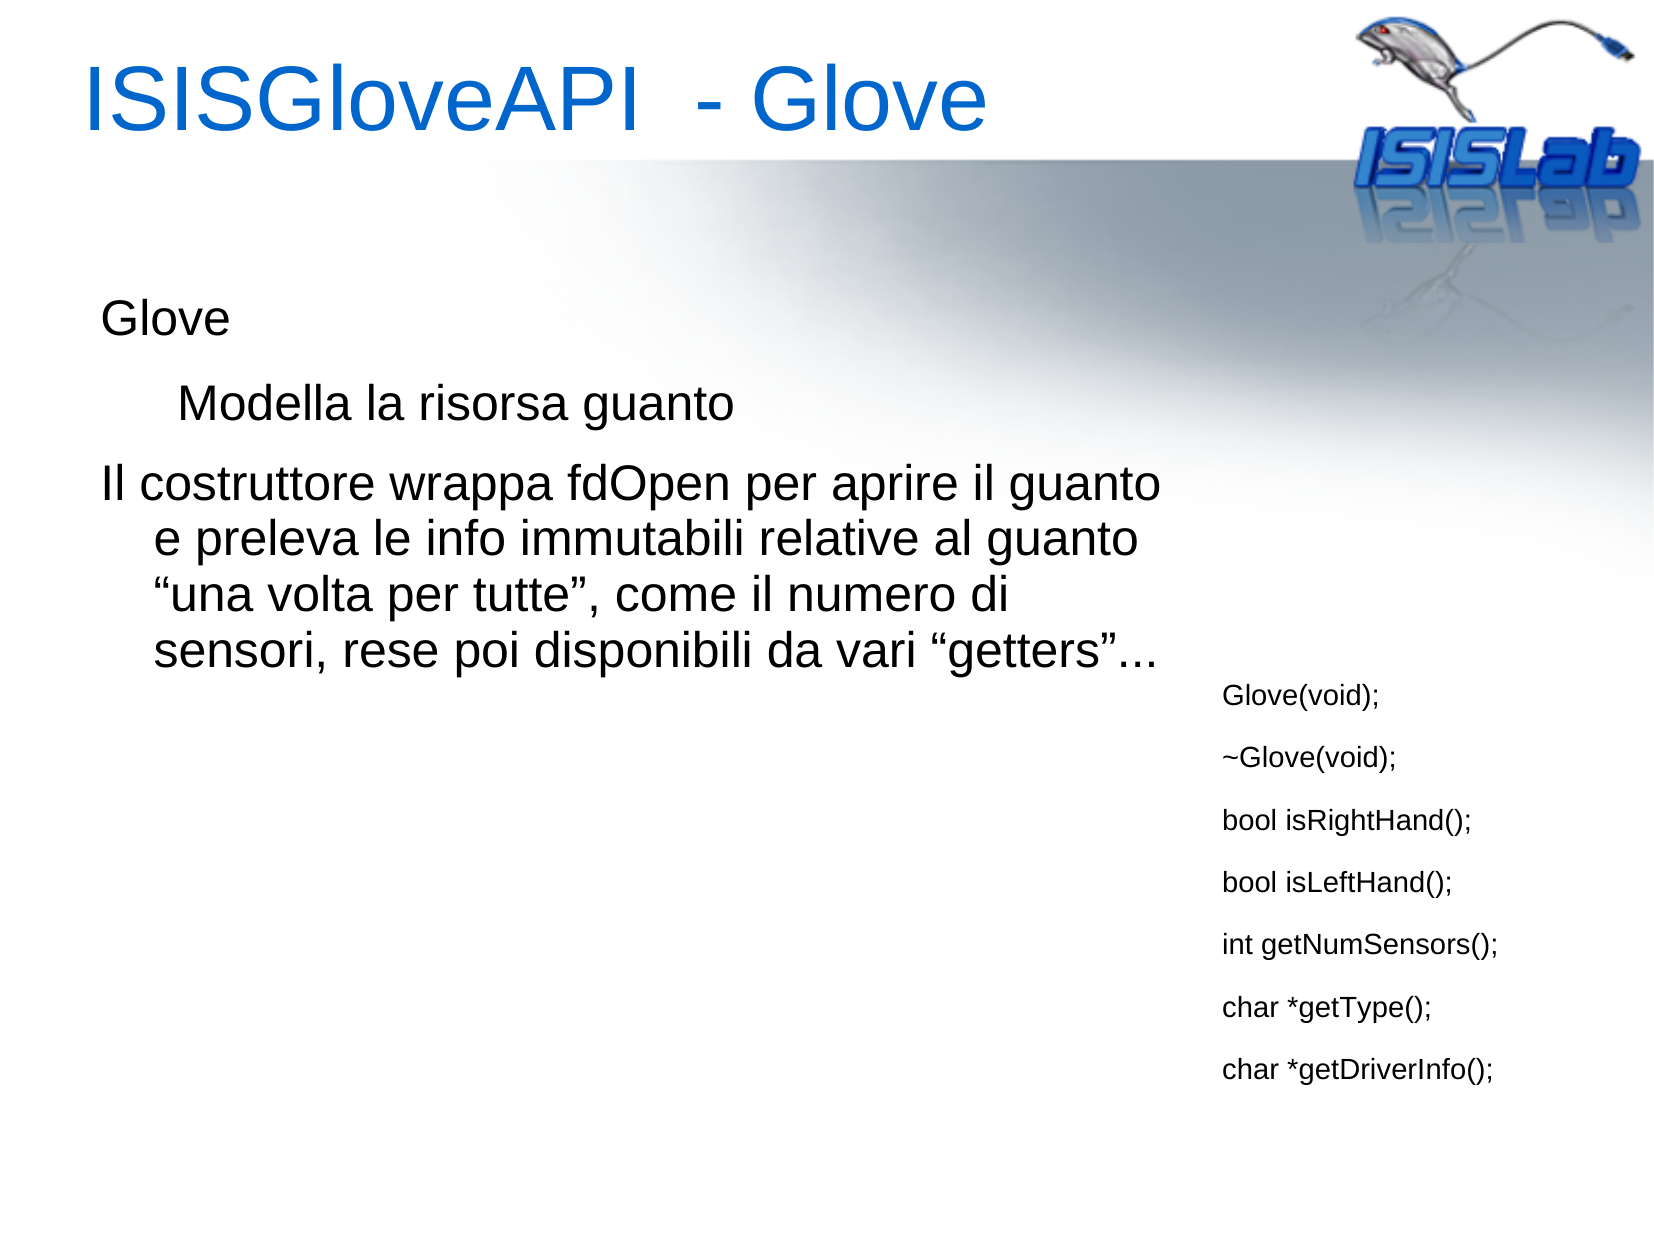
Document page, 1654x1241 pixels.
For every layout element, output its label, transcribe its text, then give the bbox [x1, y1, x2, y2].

picture [0, 0, 1654, 1241]
list Glove(void); ~Glove(void); bool isRightHand(); bool isLeftHand(); int getNumSensors(); char *getType(); char *getDriverInfo(); [1204, 679, 1565, 1241]
list Glove Modella la risorsa guanto Il costruttore wrappa fdOpen per aprire il guanto e preleva le info immutabili relative al guanto “una volta per tutte”, come il numero di sensori, rese poi disponibili da vari “getters”... [82, 290, 1182, 739]
title ISISGloveAPI - Glove [82, 47, 1571, 150]
